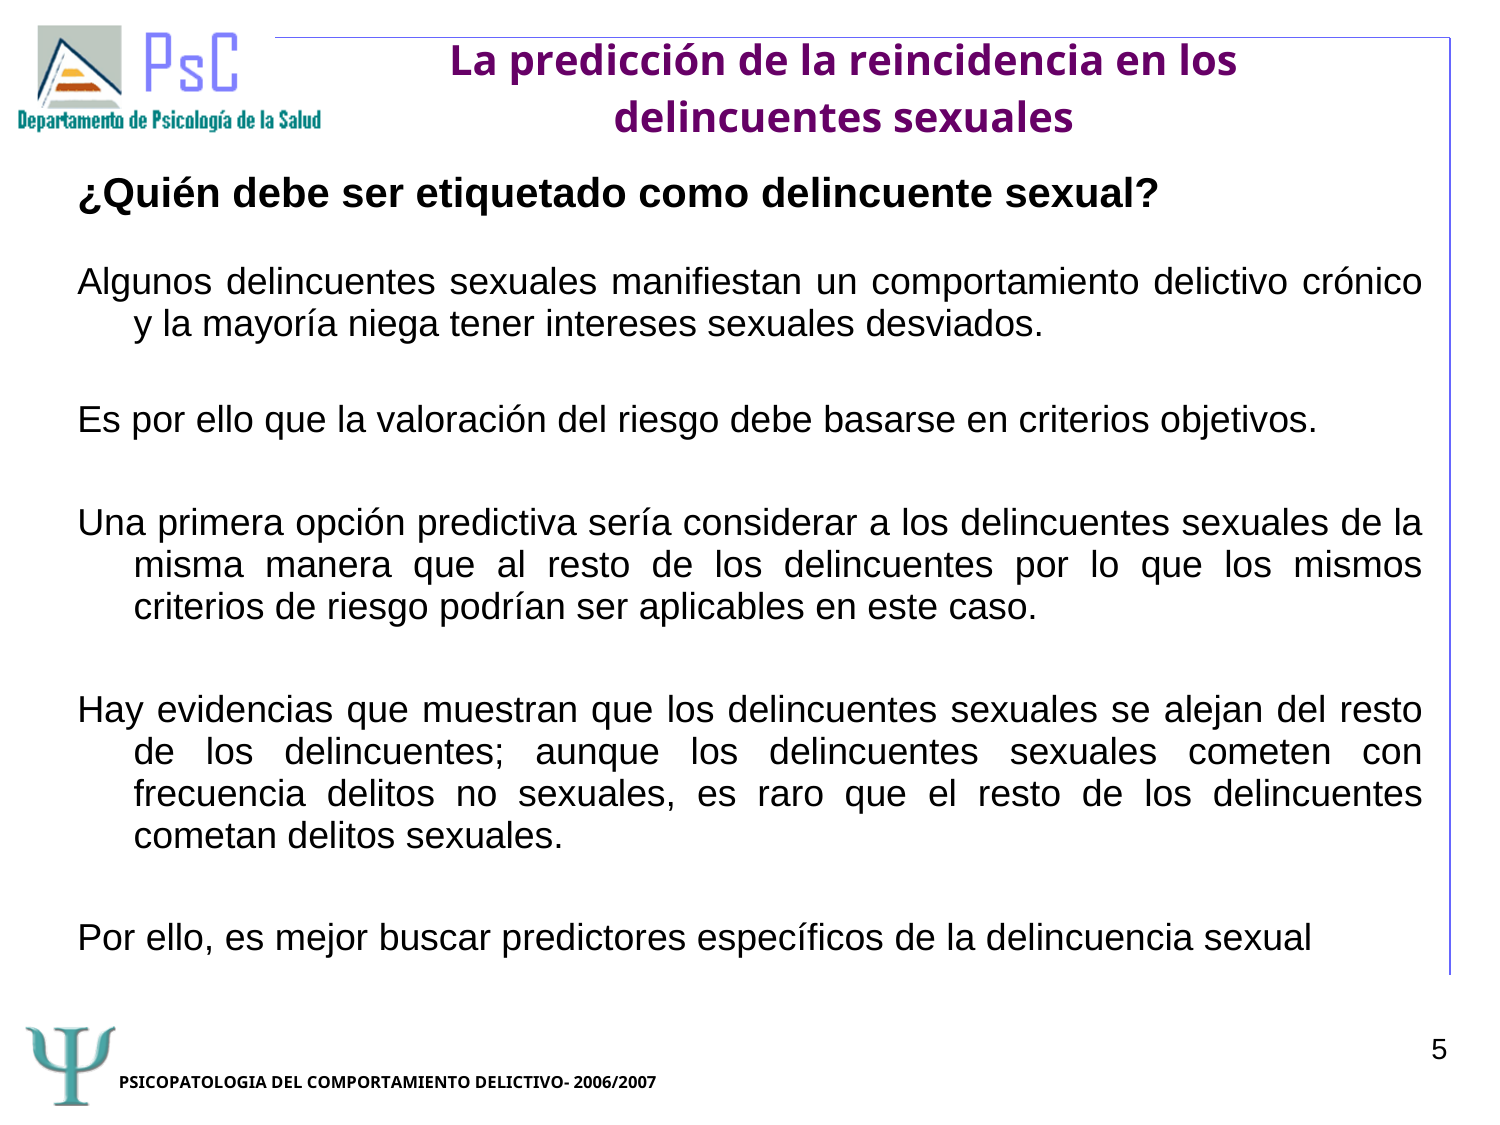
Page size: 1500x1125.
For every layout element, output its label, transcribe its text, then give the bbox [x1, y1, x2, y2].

subtitle ¿Quién debe ser etiquetado como delincuente sexual? Algunos delincuentes sexuales manifiestan un comportamiento delictivo crónico y la mayoría niega tener intereses sexuales desviados. Es por ello que la valoración del riesgo debe basarse en criterios objetivos. Una primera opción predictiva sería considerar a los delincuentes sexuales de la misma manera que al resto de los delincuentes por lo que los mismos criterios de riesgo podrían ser aplicables en este caso. Hay evidencias que muestran que los delincuentes sexuales se alejan del resto de los delincuentes; aunque los delincuentes sexuales cometen con frecuencia delitos no sexuales, es raro que el resto de los delincuentes cometan delitos sexuales. Por ello, es mejor buscar predictores específicos de la delincuencia sexual [62, 162, 1438, 1125]
title La predicción de la reincidencia en los delincuentes sexuales [349, 16, 1338, 159]
picture [24, 1024, 62, 1106]
picture [0, 0, 330, 138]
